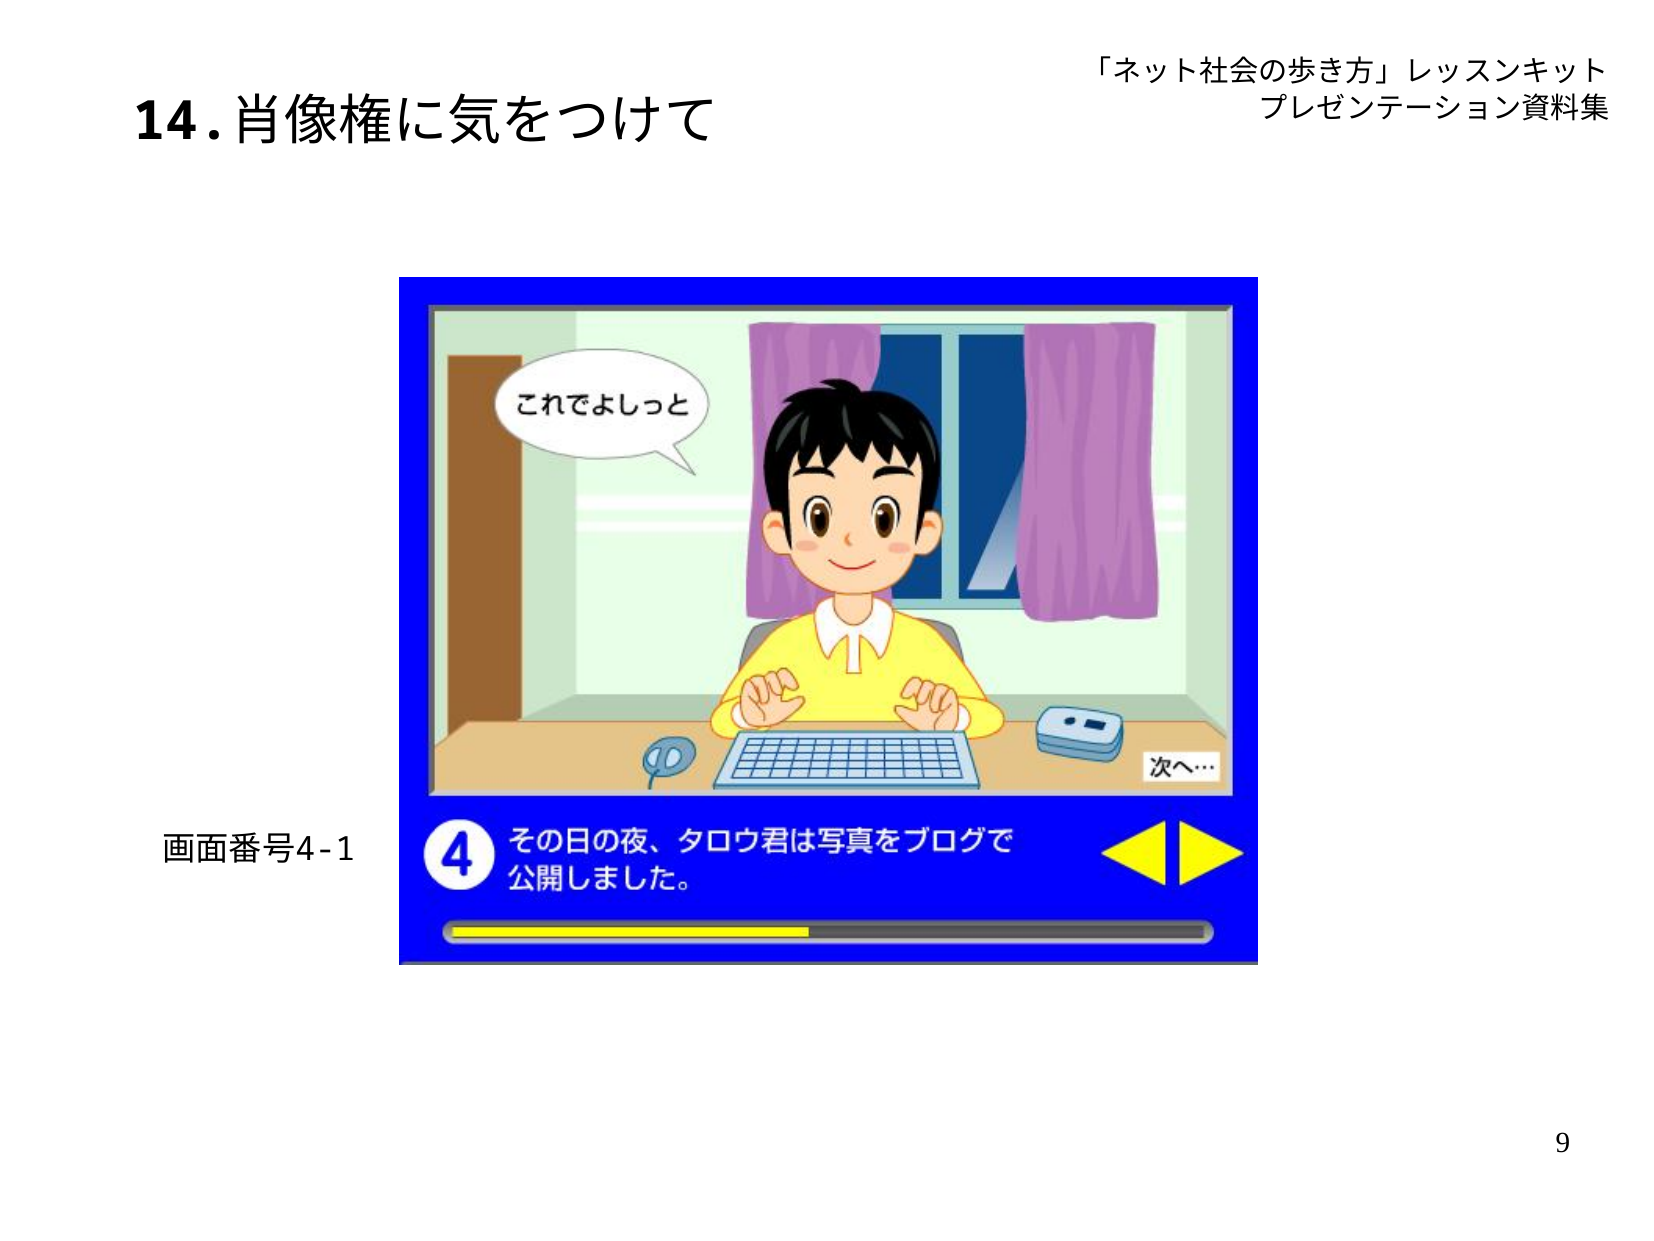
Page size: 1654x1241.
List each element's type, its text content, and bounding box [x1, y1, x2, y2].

text_box 14.肖像権に気をつけて [118, 88, 1093, 158]
text_box 画面番号4-1 [147, 826, 384, 875]
text_box 「ネット社会の歩き方」レッスンキット プレゼンテーション資料集 [1062, 44, 1625, 134]
picture [399, 277, 1258, 965]
